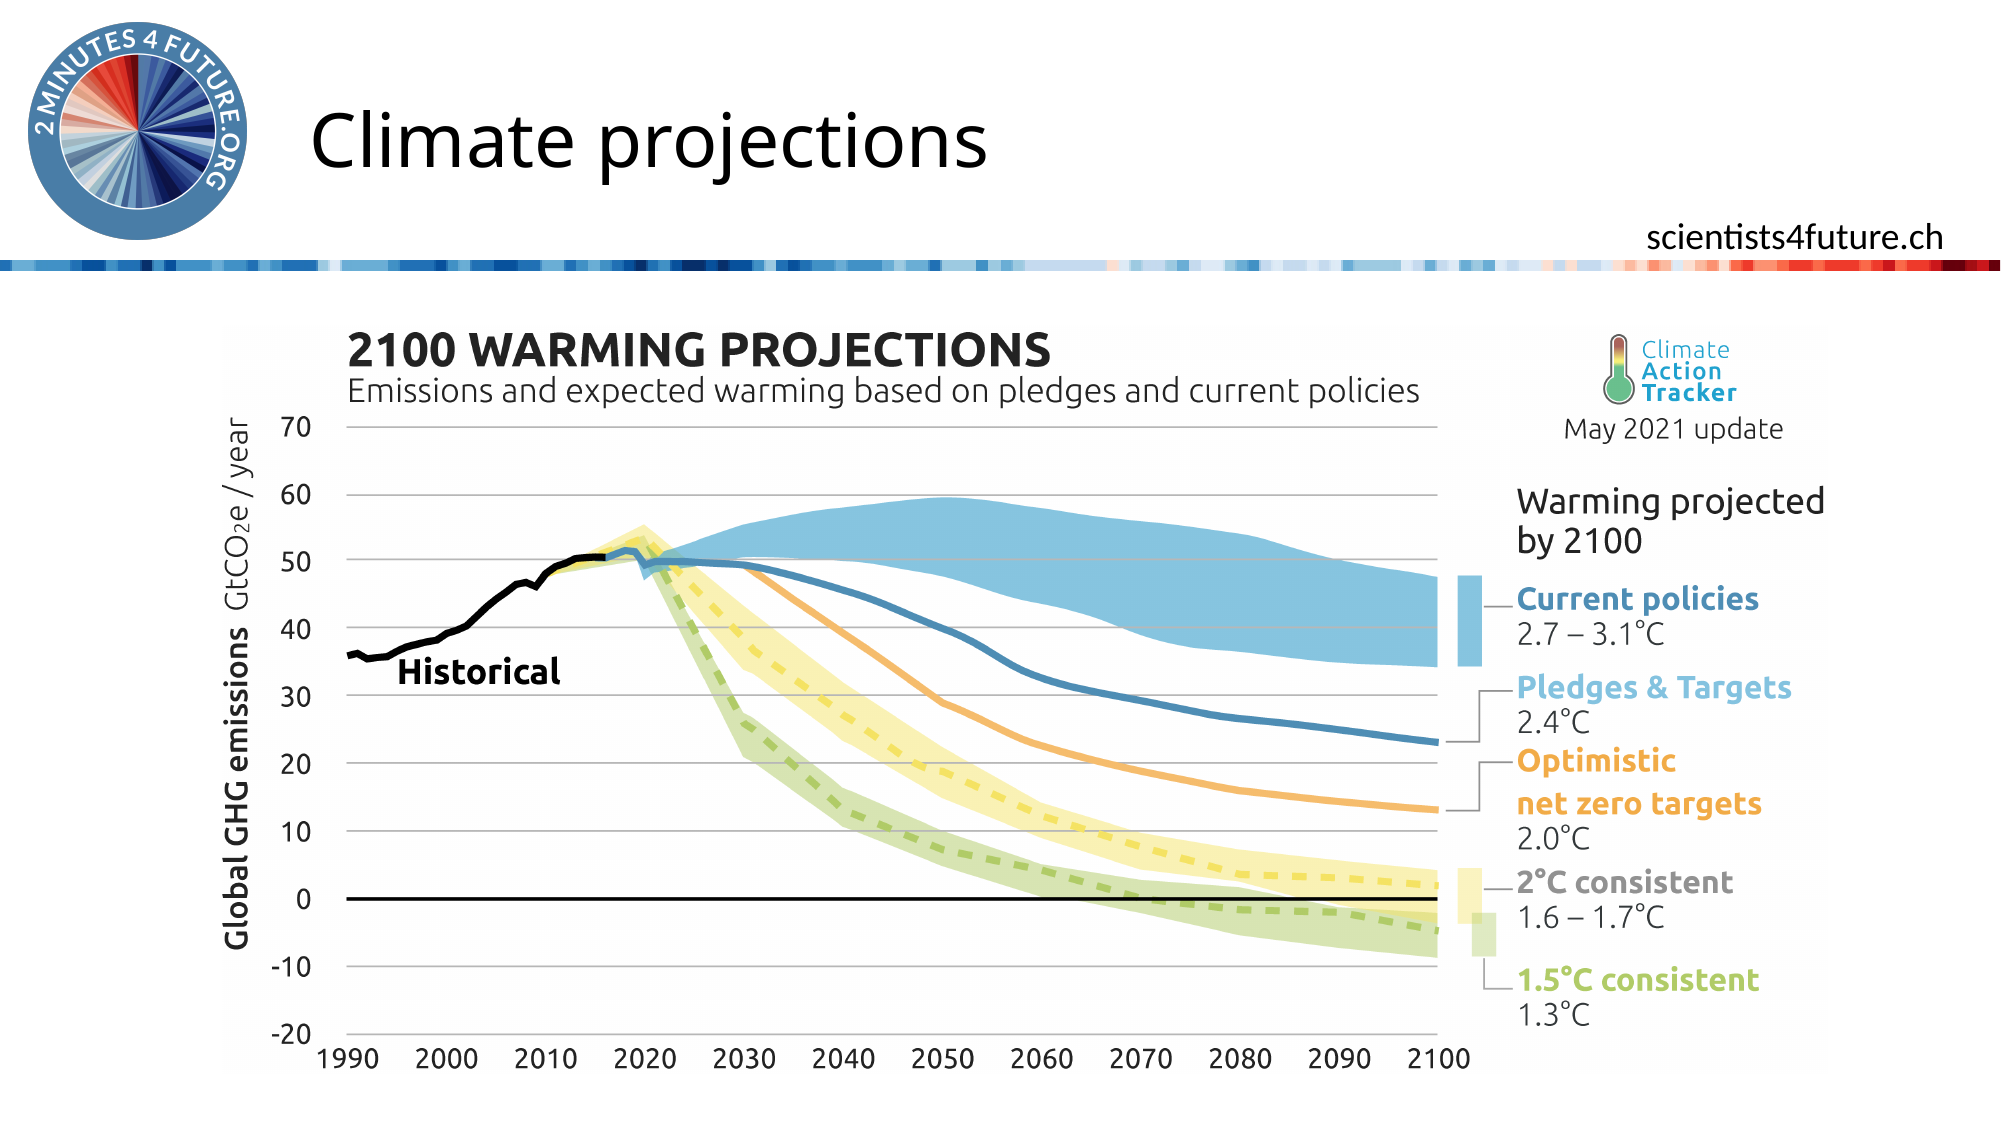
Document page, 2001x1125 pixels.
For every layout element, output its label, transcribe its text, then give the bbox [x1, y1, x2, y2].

picture [28, 22, 247, 240]
picture [0, 260, 2001, 271]
title Climate projections [294, 51, 1735, 235]
picture [222, 325, 1828, 1074]
